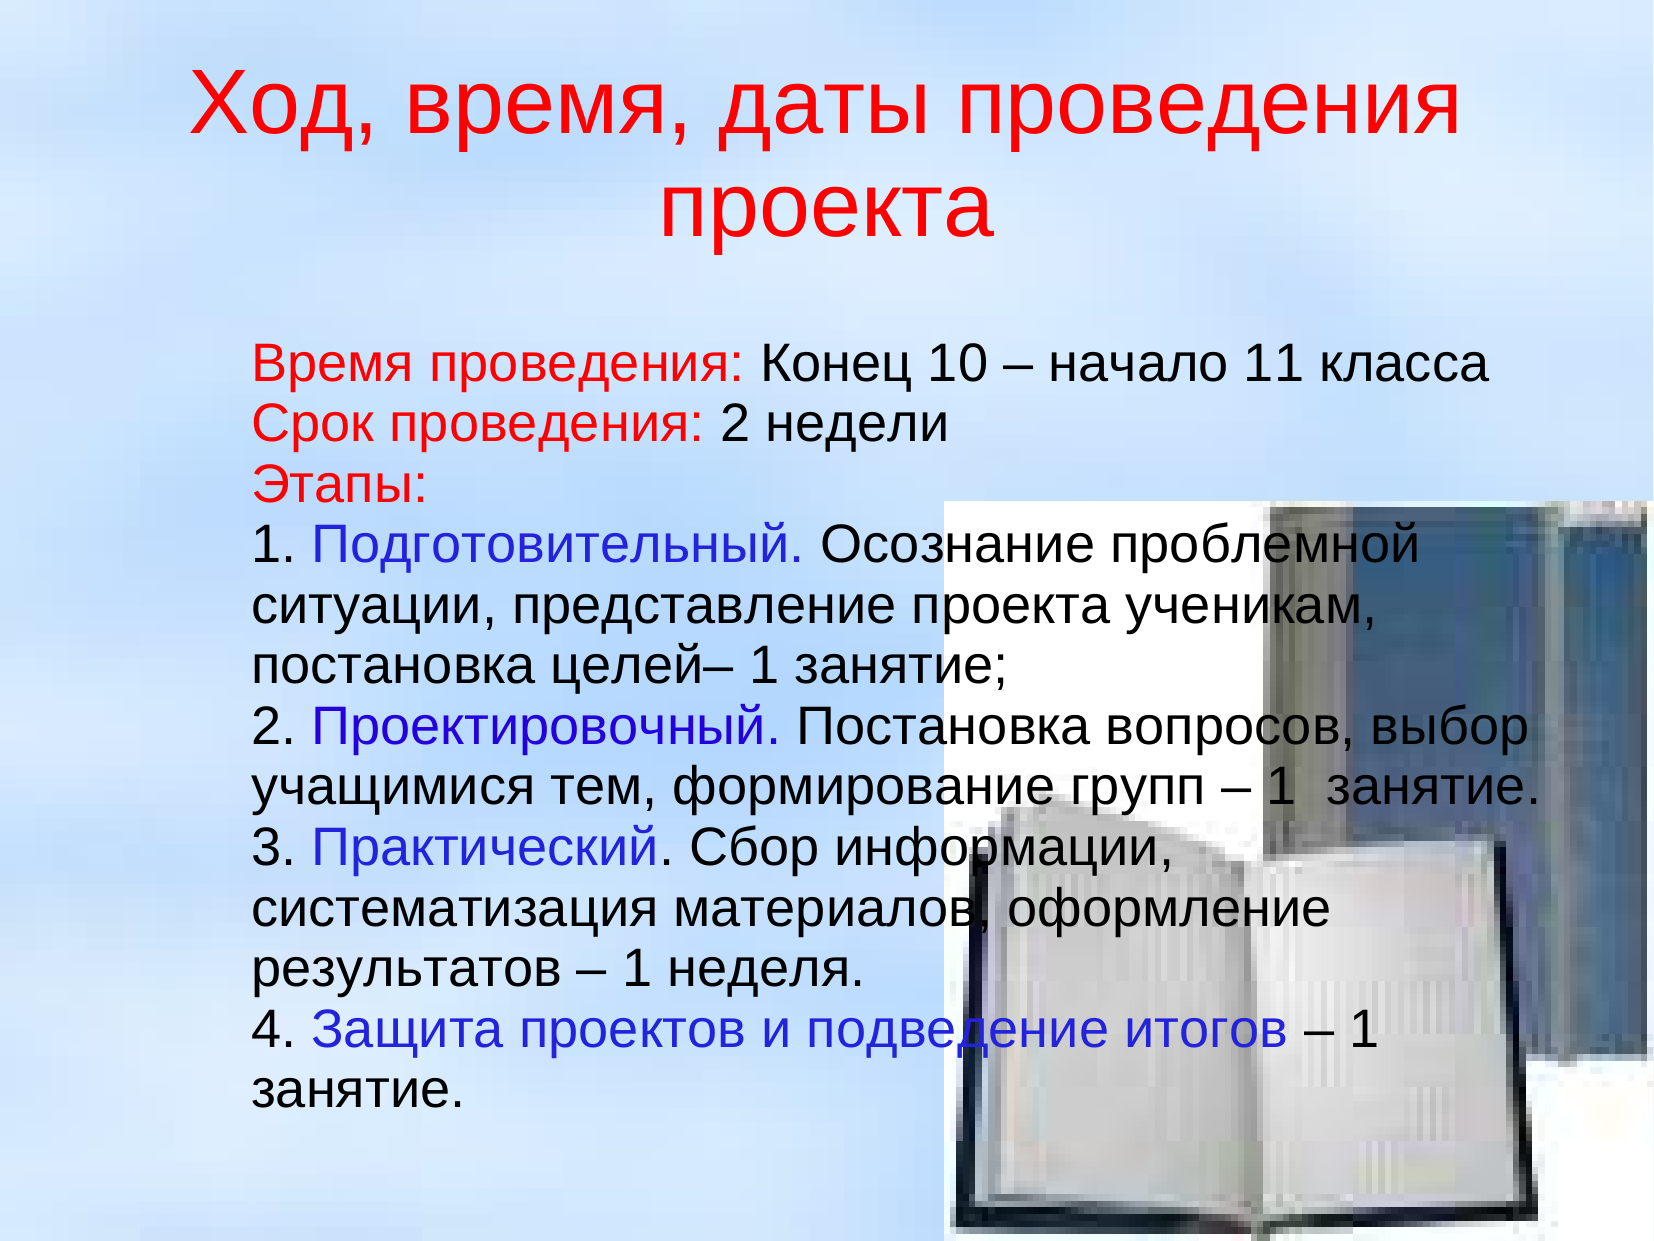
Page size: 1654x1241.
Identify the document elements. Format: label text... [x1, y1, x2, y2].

text_box Время проведения: Конец 10 – начало 11 класса Срок проведения: 2 недели Этапы: 1. Подготовительный. Осознание проблемной ситуации, представление проекта ученикам, постановка целей– 1 занятие; 2. Проектировочный. Постановка вопросов, выбор учащимися тем, формирование групп – 1 занятие. 3. Практический. Сбор информации, систематизация материалов, оформление результатов – 1 неделя. 4. Защита проектов и подведение итогов – 1 занятие. [236, 324, 1565, 1127]
title Ход, время, даты проведения проекта [82, 49, 1571, 257]
picture [0, 0, 1654, 1241]
subtitle [82, 290, 1571, 1109]
